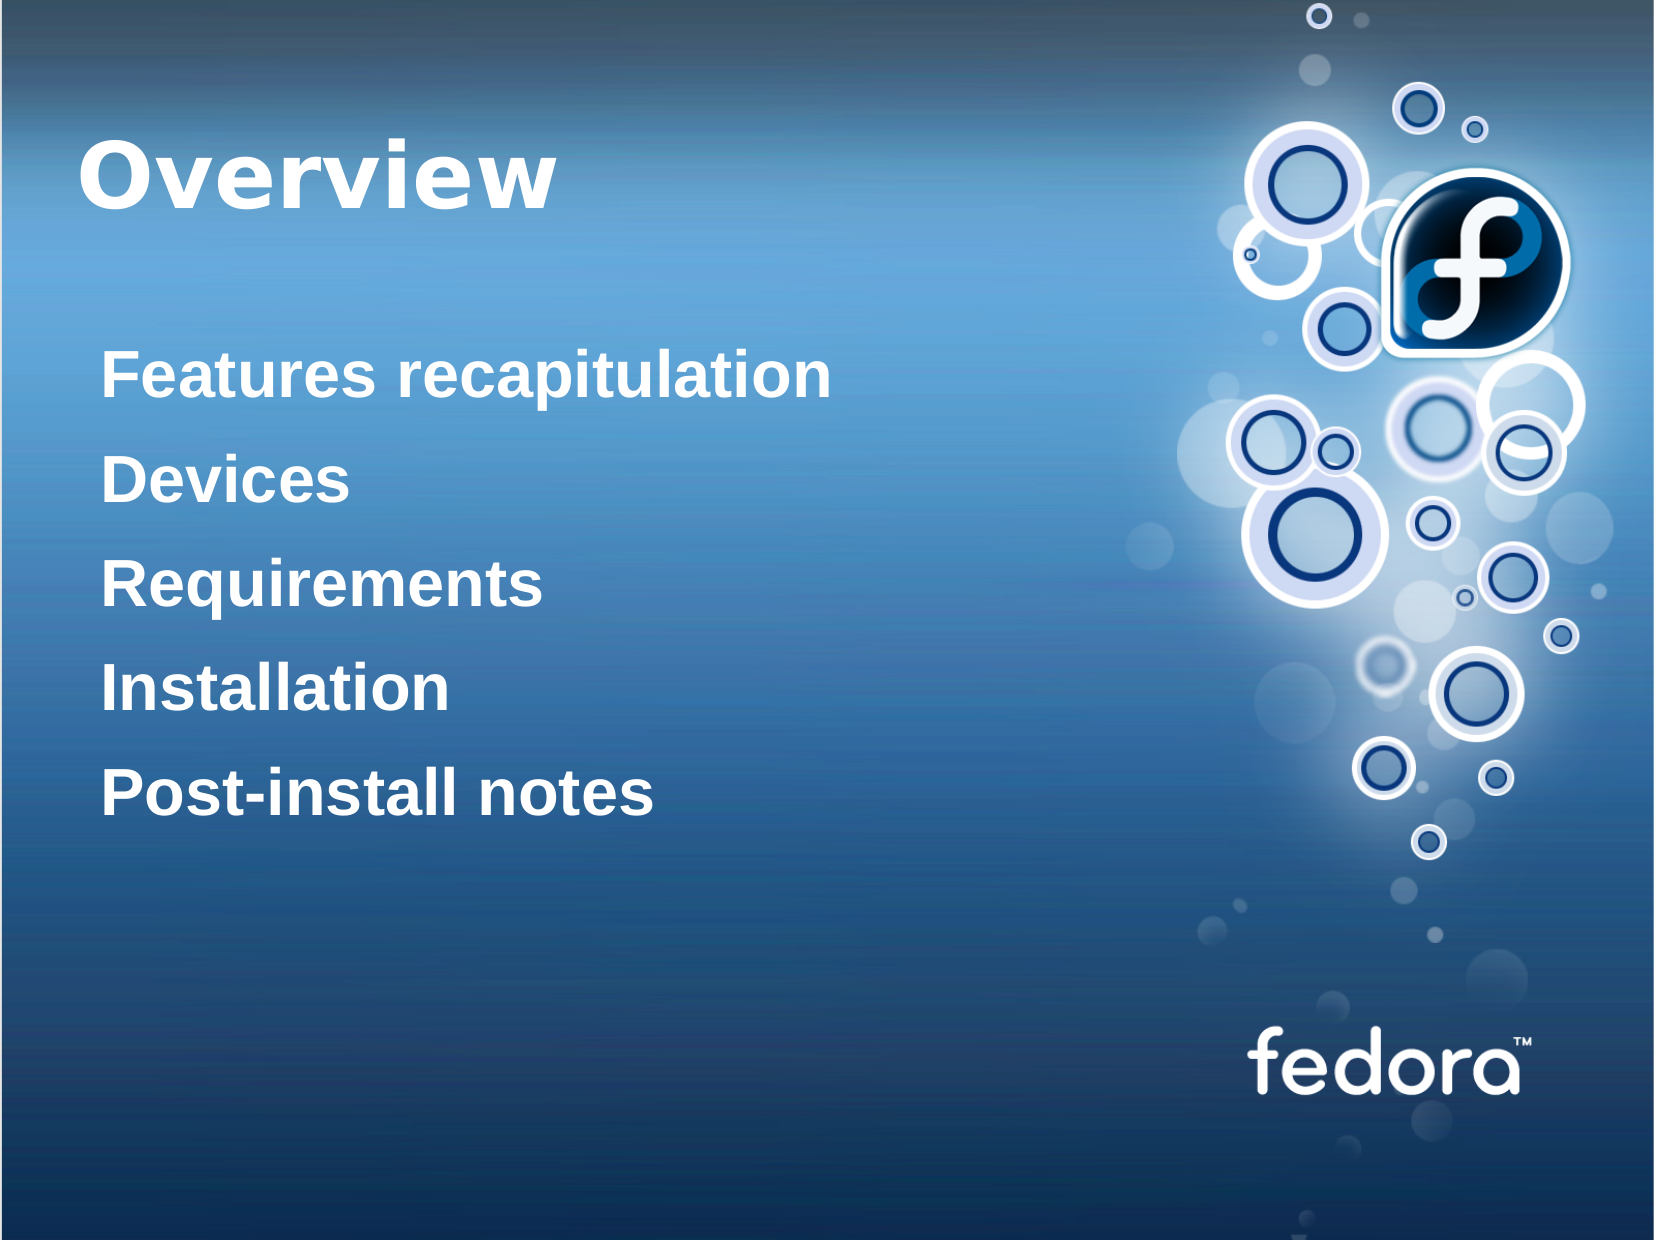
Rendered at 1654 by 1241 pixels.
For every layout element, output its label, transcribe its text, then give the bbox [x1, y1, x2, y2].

title Overview [76, 80, 1565, 273]
picture [1, 0, 1654, 1240]
list Features recapitulation Devices Requirements Installation Post-install notes [82, 337, 1388, 1142]
